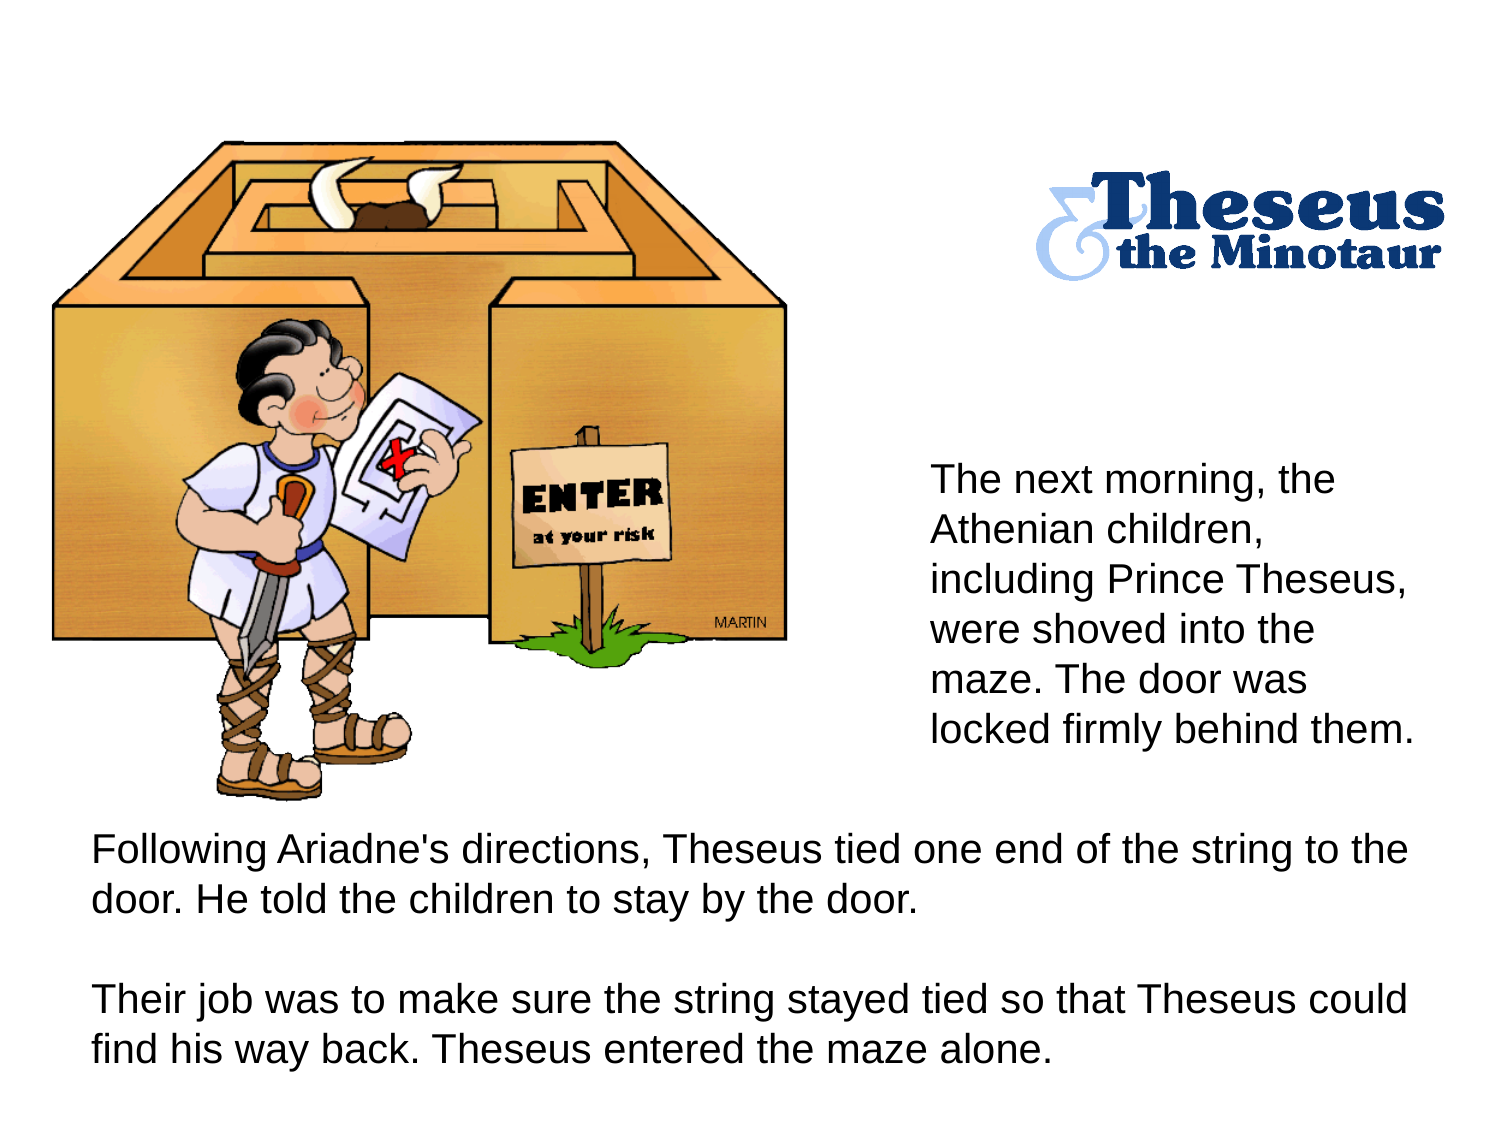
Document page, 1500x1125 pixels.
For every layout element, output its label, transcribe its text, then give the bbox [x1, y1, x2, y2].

picture [29, 125, 808, 813]
picture [1033, 148, 1447, 296]
text_box Following Ariadne's directions, Theseus tied one end of the string to the door. He told the children to stay by the door. Their job was to make sure the string stayed tied so that Theseus could find his way back. Theseus entered the maze alone. [41, 763, 1447, 1080]
text_box The next morning, the Athenian children, including Prince Theseus, were shoved into the maze. The door was locked firmly behind them. [879, 444, 1436, 810]
